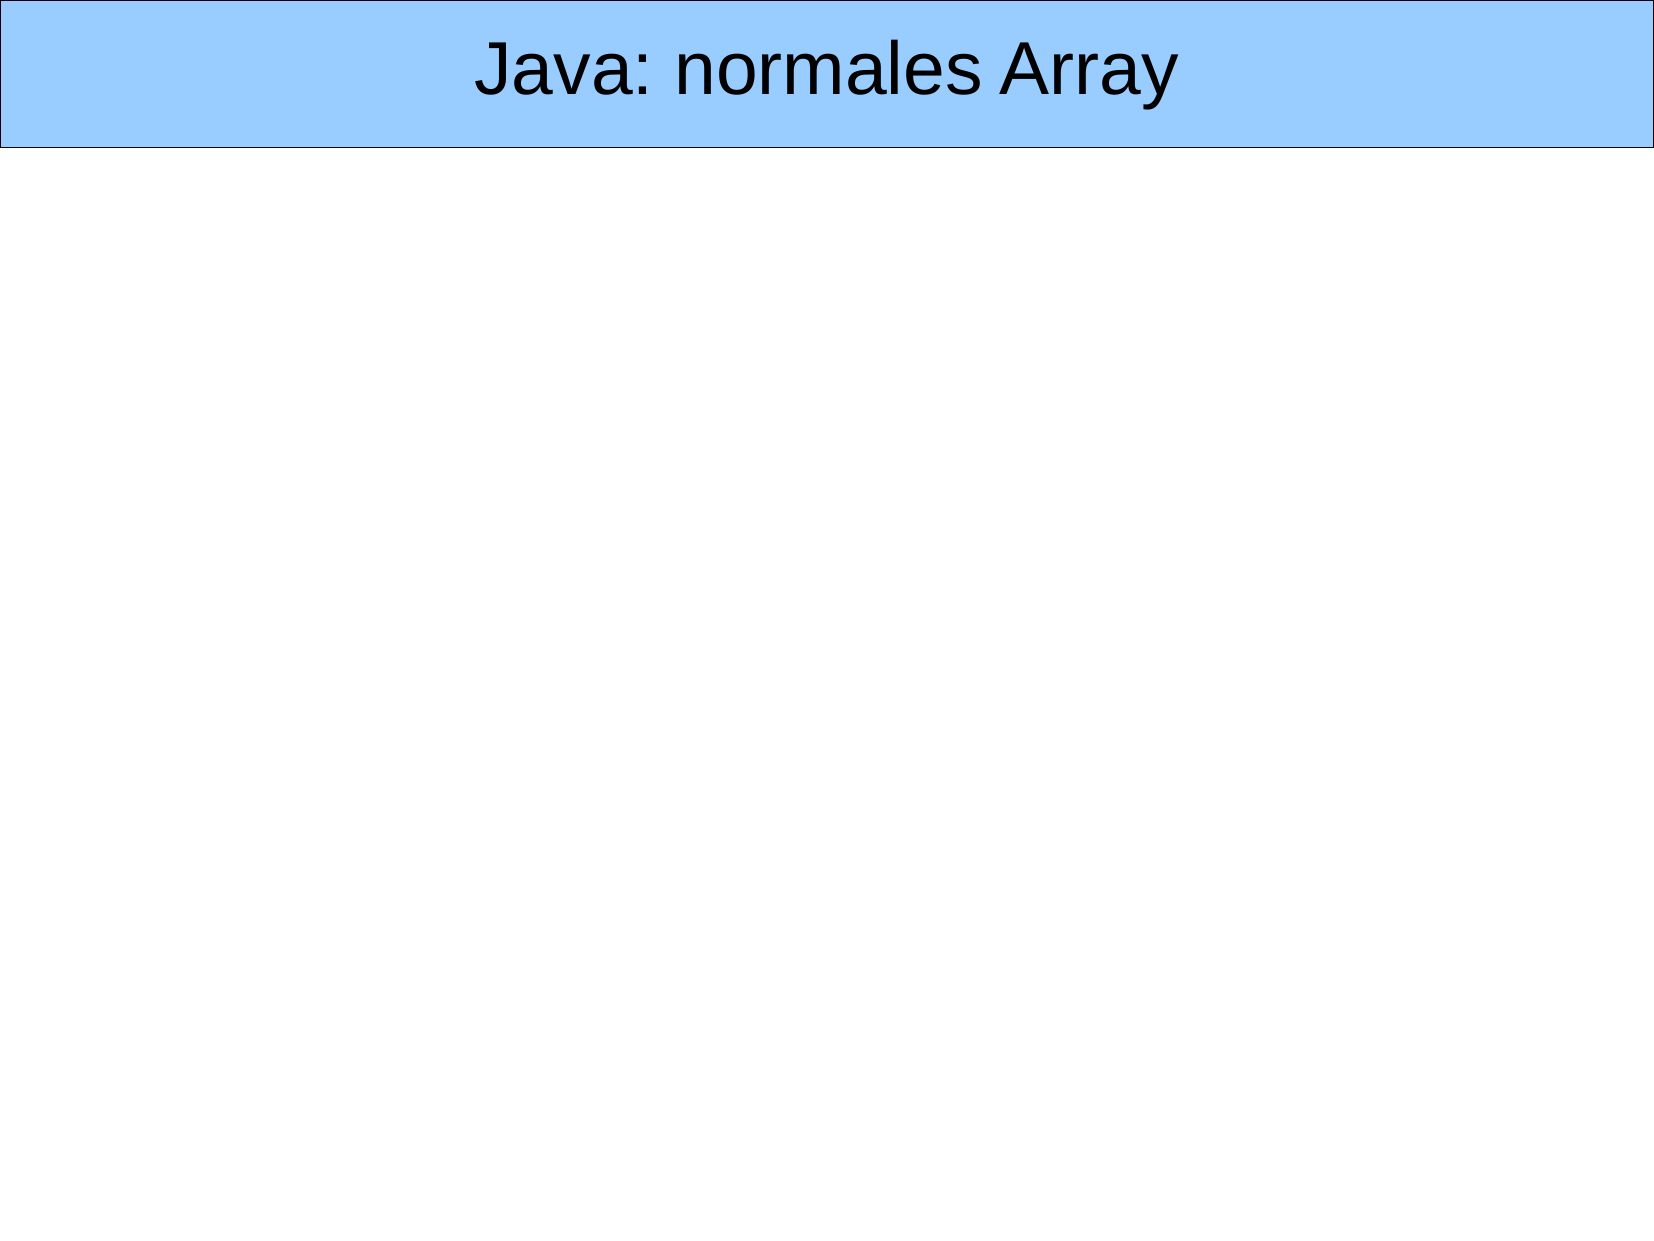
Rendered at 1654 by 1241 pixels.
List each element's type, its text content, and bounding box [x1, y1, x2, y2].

text_box [0, 0, 1654, 148]
text_box Java: normales Array [459, 19, 1194, 119]
